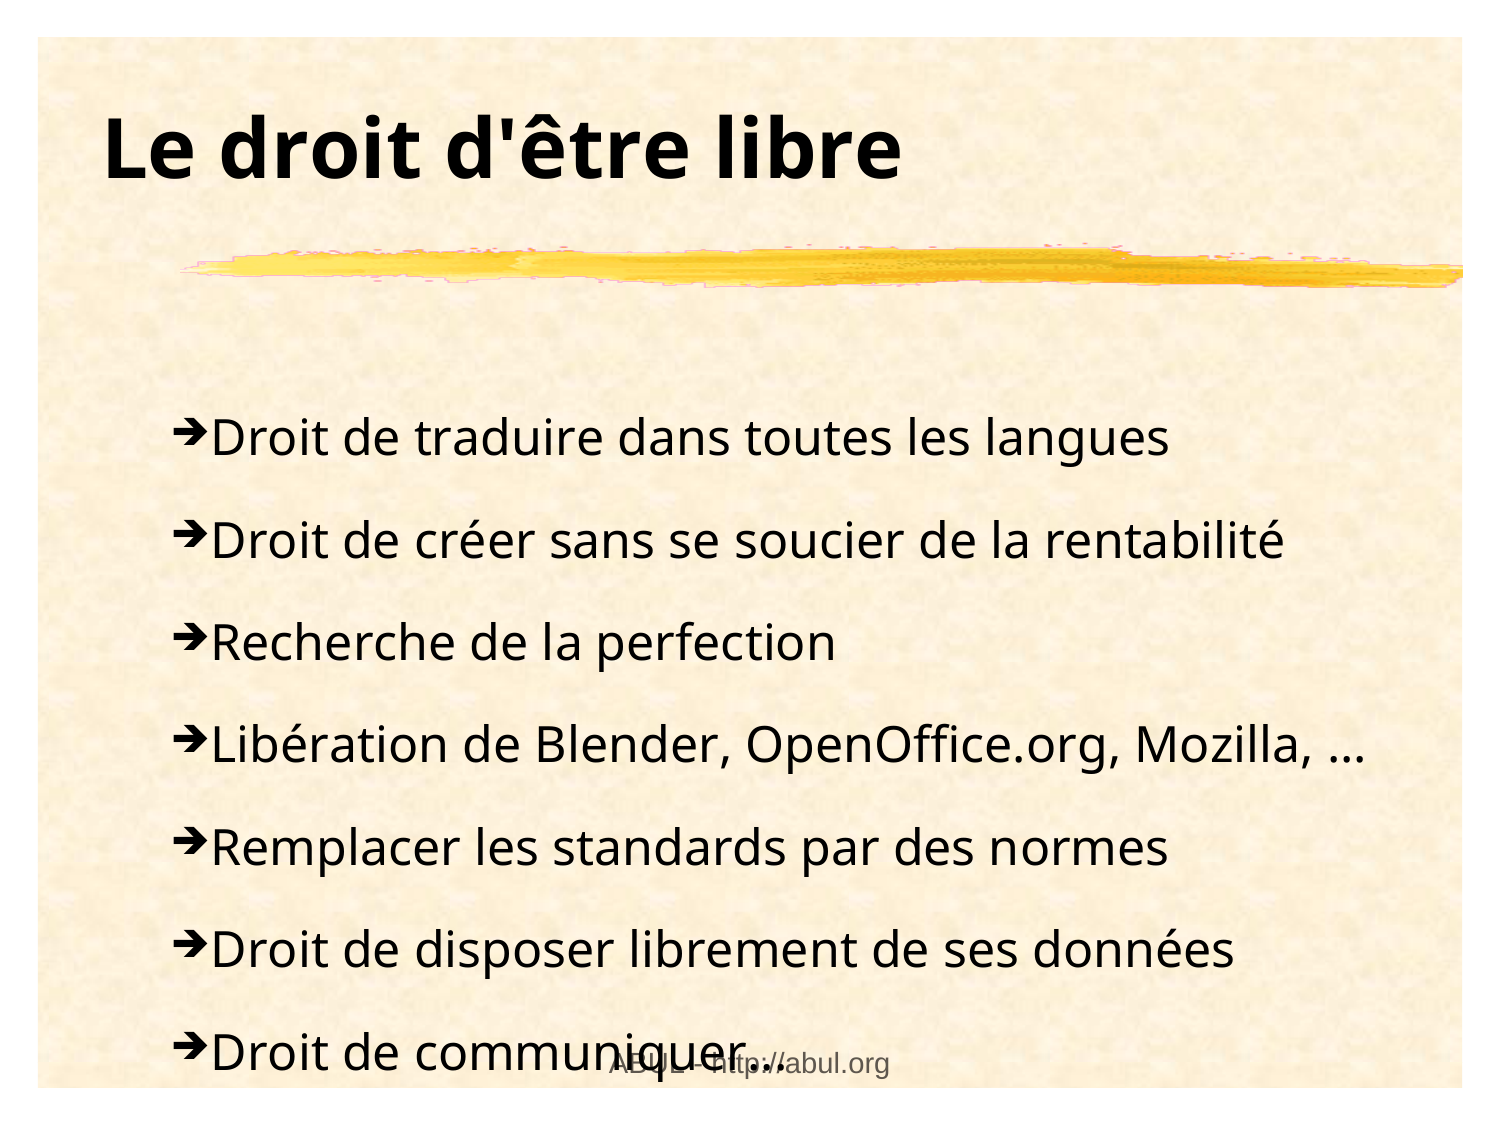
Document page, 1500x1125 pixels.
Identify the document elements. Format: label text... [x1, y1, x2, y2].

picture [37, 37, 1463, 1088]
text_box Droit de traduire dans toutes les langues Droit de créer sans se soucier de la rentabilité Recherche de la perfection Libération de Blender, OpenOffice.org, Mozilla, ... Remplacer les standards par des normes Droit de disposer librement de ses données Droit de communiquer... [170, 368, 1382, 946]
title Le droit d'être libre [101, 39, 1312, 253]
